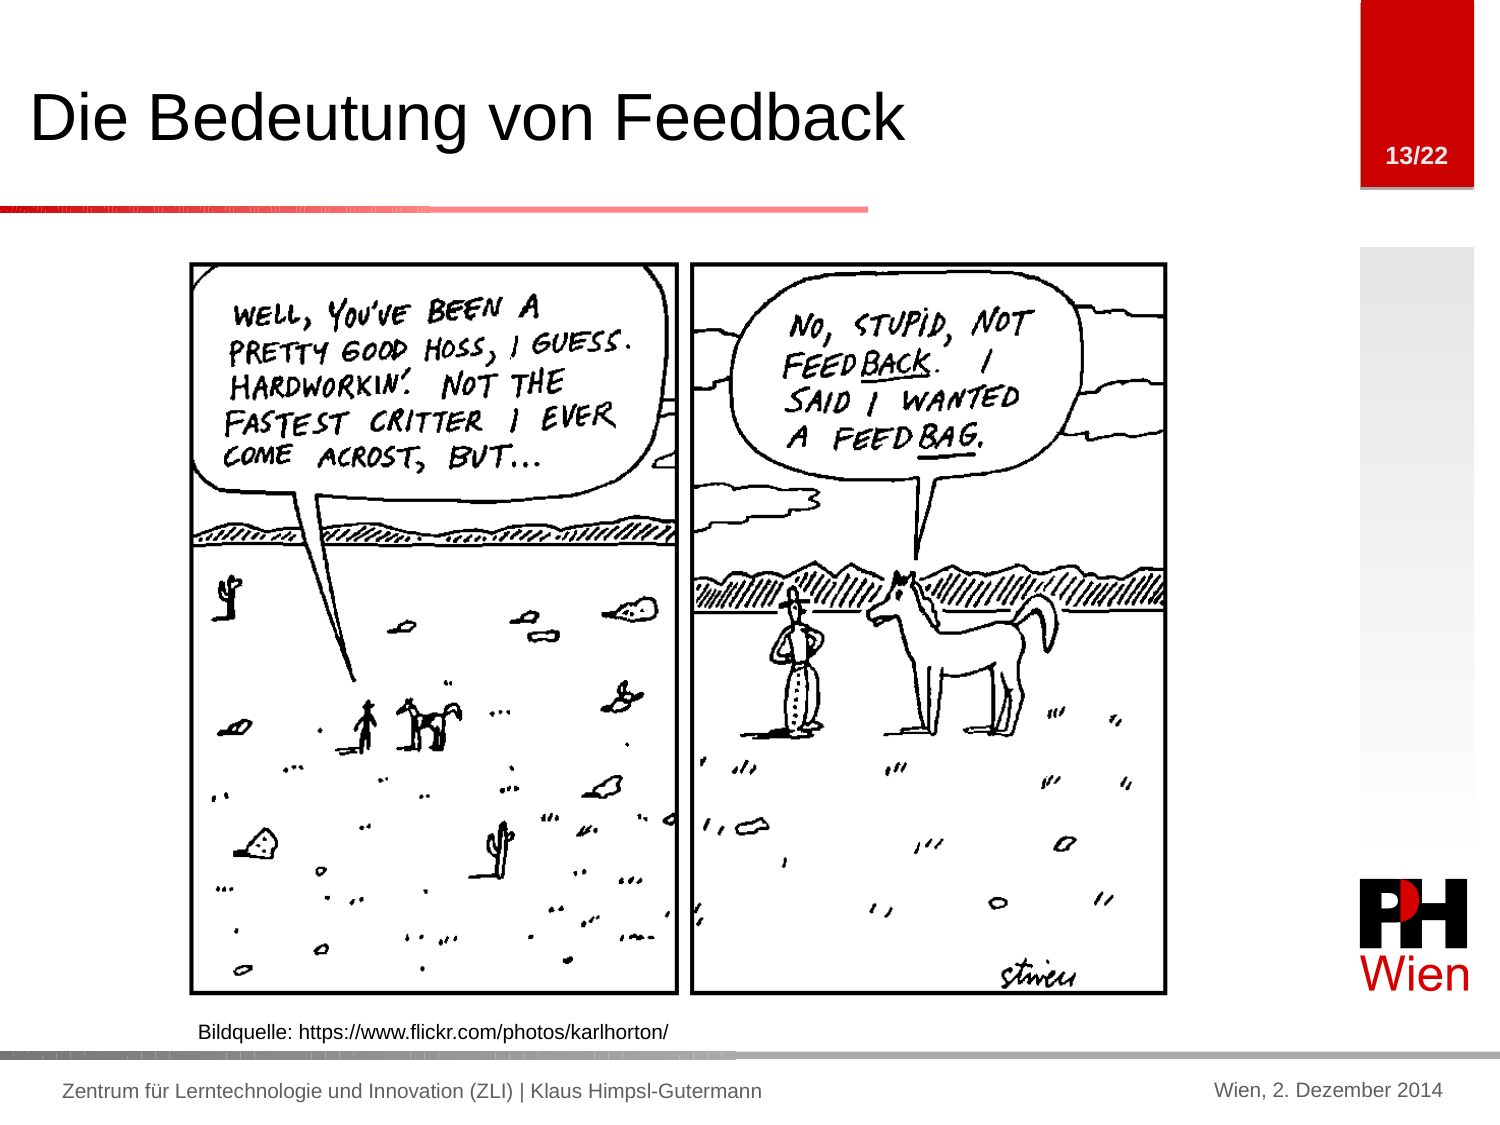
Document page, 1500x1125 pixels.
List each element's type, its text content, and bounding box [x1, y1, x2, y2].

title Die Bedeutung von Feedback [29, 45, 1334, 189]
text_box Bildquelle: https://www.flickr.com/photos/karlhorton/ [183, 1013, 713, 1052]
picture [164, 238, 1187, 1005]
picture [1354, 873, 1474, 997]
